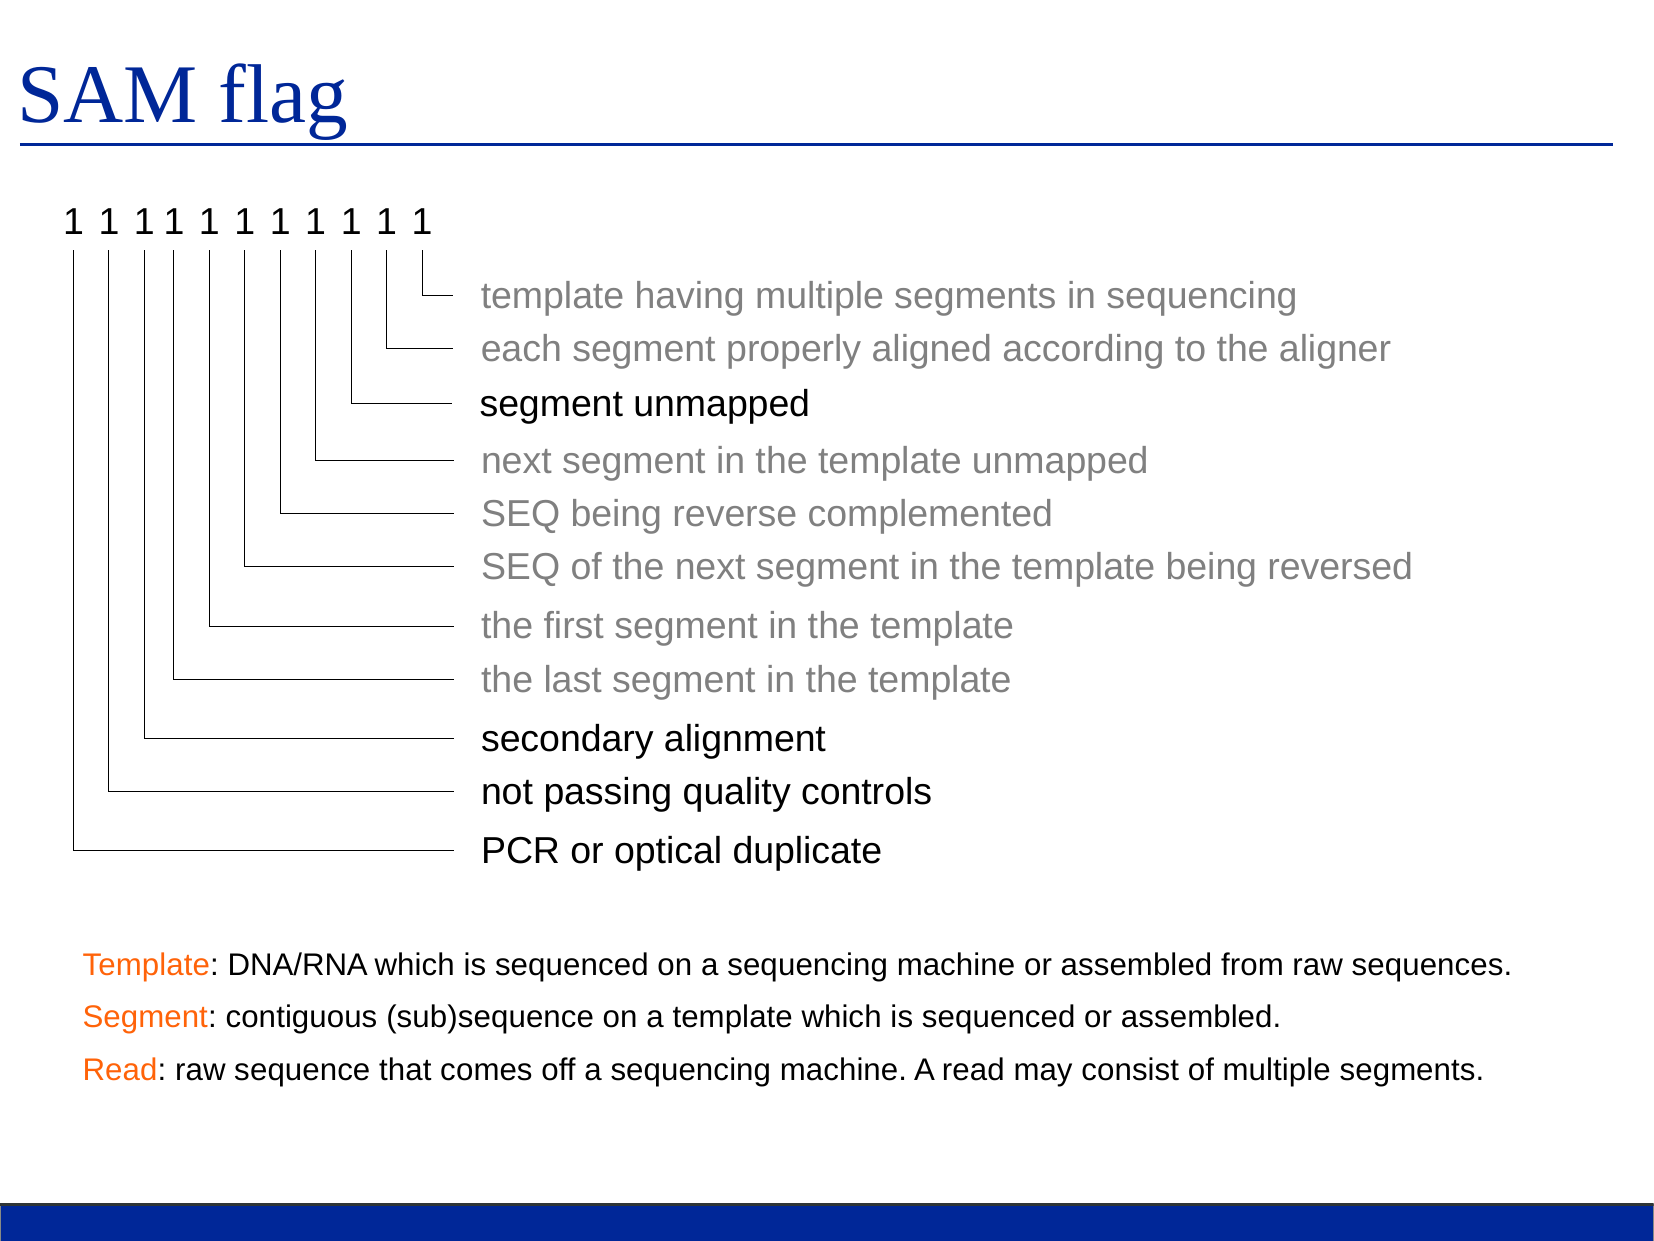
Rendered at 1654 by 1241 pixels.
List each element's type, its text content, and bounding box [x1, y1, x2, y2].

text_box segment unmapped [451, 375, 826, 432]
text_box SEQ being reverse complemented [453, 485, 1068, 538]
text_box 1 [148, 193, 184, 251]
text_box 1 [396, 193, 448, 251]
text_box not passing quality controls [453, 762, 948, 820]
list Template: DNA/RNA which is sequenced on a sequencing machine or assembled from raw sequences. Segment: contiguous (sub)sequence on a template which is sequenced or assembled. Read: raw sequence that comes off a sequencing machine. A read may consist of multiple segments. [82, 947, 1571, 1135]
text_box 1 [119, 193, 148, 251]
text_box PCR or optical duplicate [453, 822, 898, 879]
text_box 1 [219, 193, 255, 251]
text_box secondary alignment [453, 709, 841, 762]
text_box next segment in the template unmapped [453, 432, 1164, 490]
text_box SEQ of the next segment in the template being reversed [453, 538, 1429, 596]
text_box 1 [83, 193, 119, 251]
text_box 1 [184, 193, 219, 251]
text_box the last segment in the template [453, 650, 1027, 708]
text_box 1 [361, 193, 396, 251]
text_box template having multiple segments in sequencing [452, 266, 1313, 324]
text_box each segment properly aligned according to the aligner [452, 320, 1407, 377]
text_box 1 [48, 193, 83, 251]
text_box 1 [255, 193, 290, 251]
title SAM flag [17, 0, 1589, 198]
text_box 1 [325, 193, 361, 251]
text_box the first segment in the template [453, 597, 1029, 655]
text_box 1 [290, 193, 325, 251]
